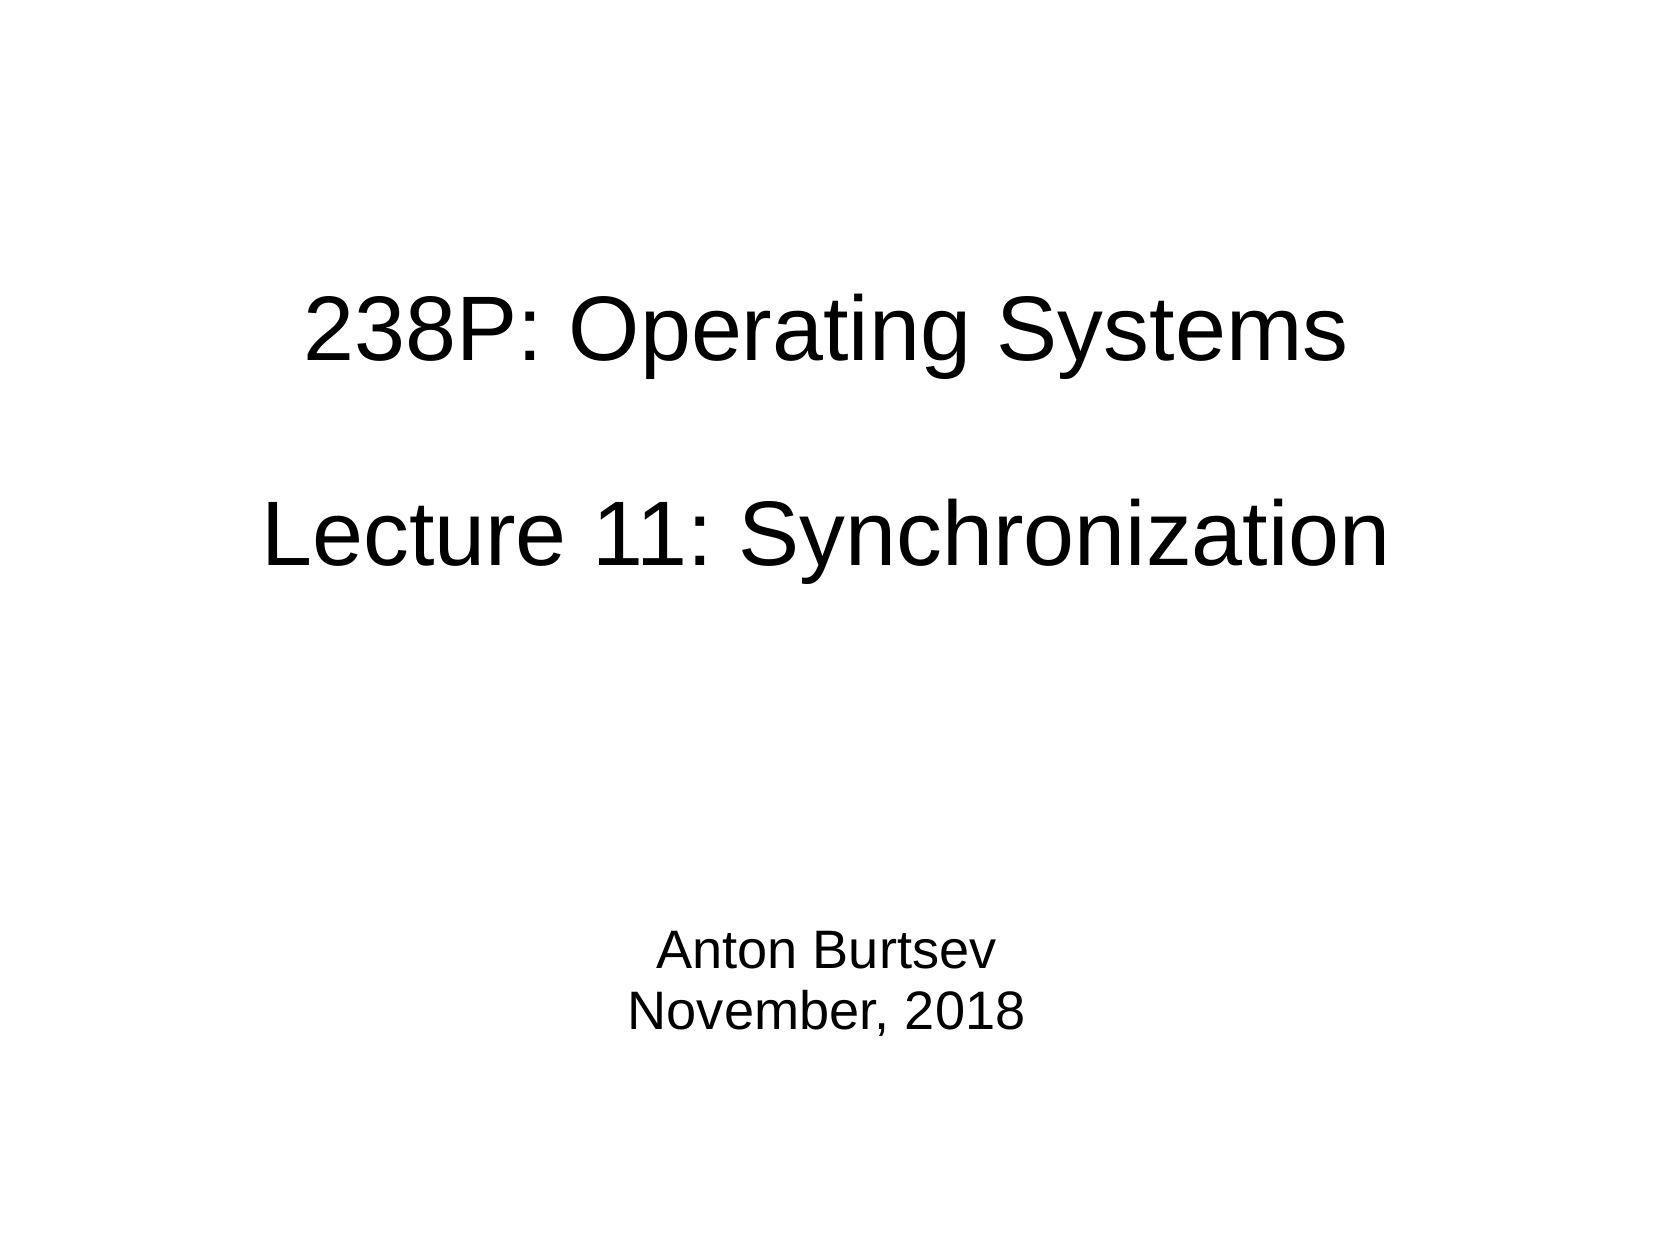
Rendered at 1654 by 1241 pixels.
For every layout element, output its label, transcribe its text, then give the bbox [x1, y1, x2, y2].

title 238P: Operating Systems Lecture 11: Synchronization [82, 113, 1571, 637]
subtitle Anton Burtsev November, 2018 [82, 637, 1571, 1109]
